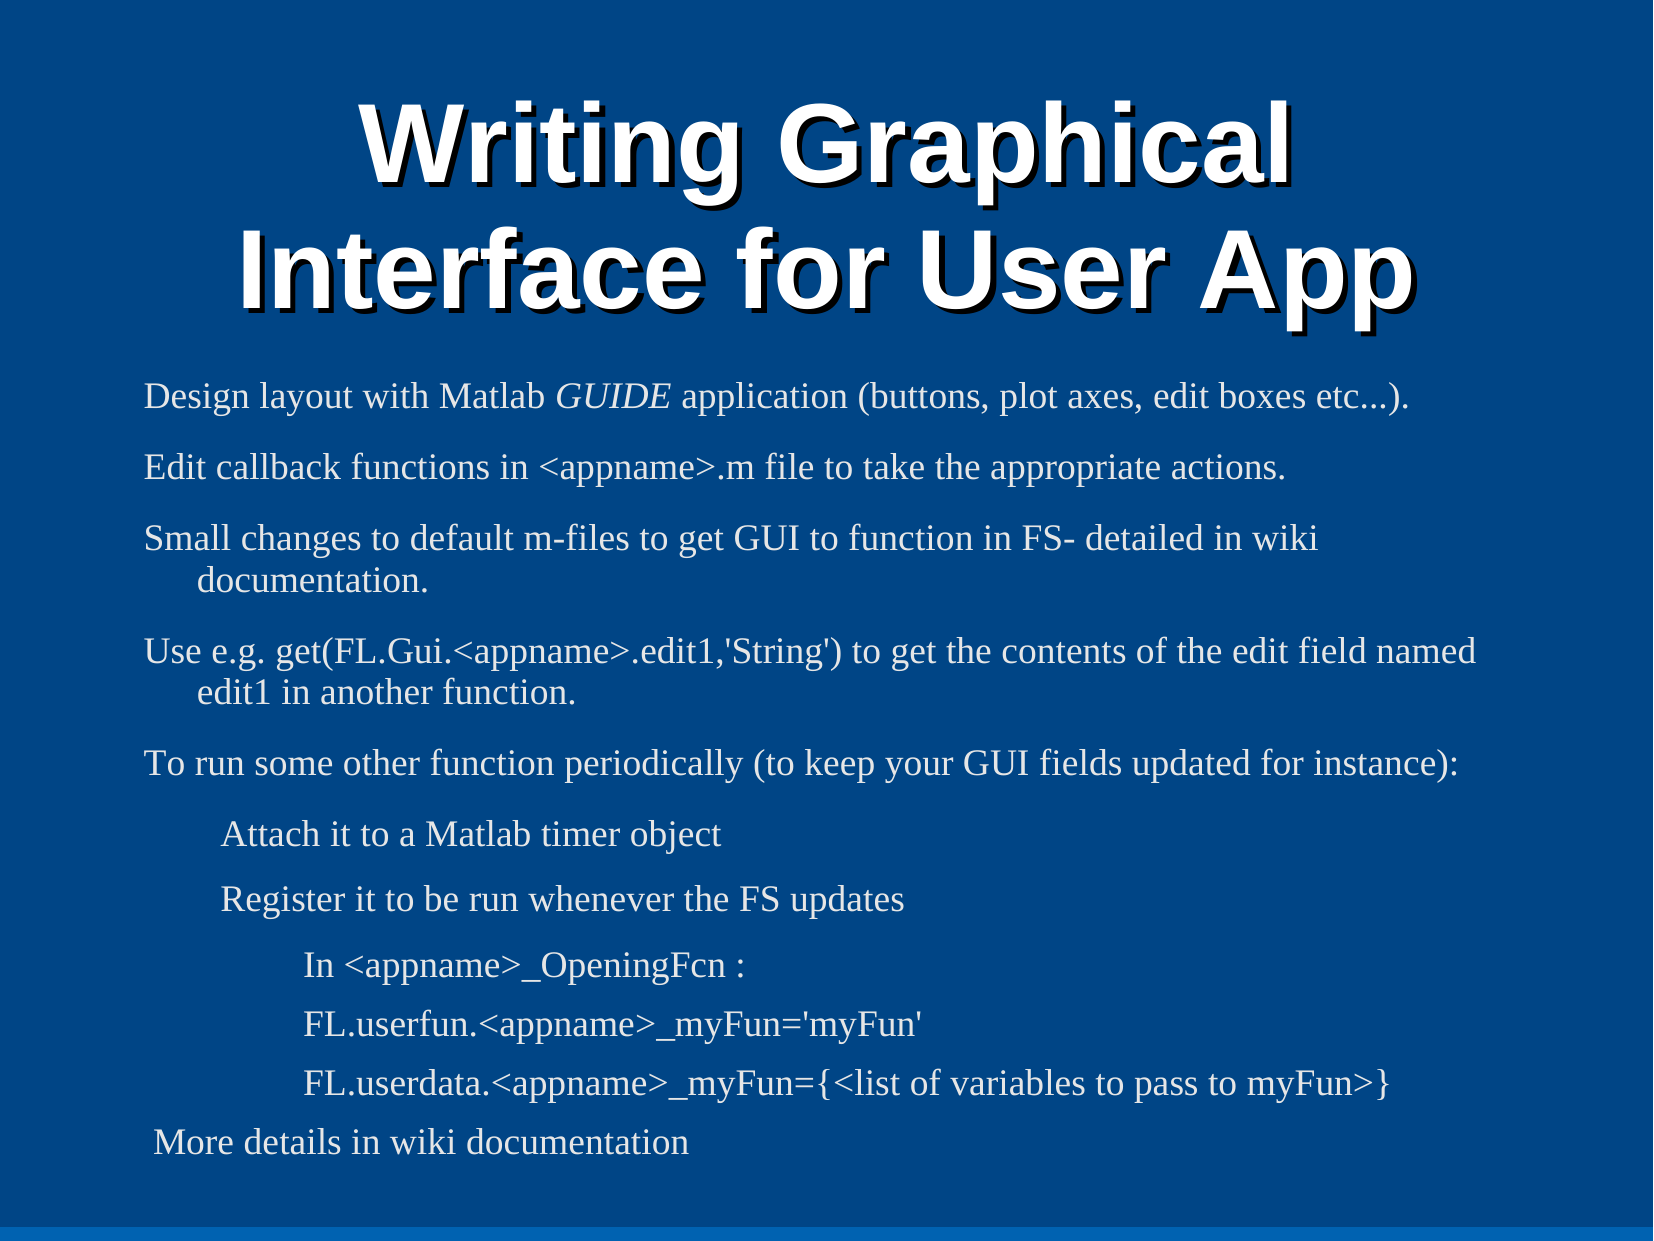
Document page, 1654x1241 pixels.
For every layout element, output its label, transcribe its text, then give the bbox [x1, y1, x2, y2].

list Design layout with Matlab GUIDE application (buttons, plot axes, edit boxes etc...). Edit callback functions in <appname>.m file to take the appropriate actions. Small changes to default m-files to get GUI to function in FS- detailed in wiki documentation. Use e.g. get(FL.Gui.<appname>.edit1,'String') to get the contents of the edit field named edit1 in another function. To run some other function periodically (to keep your GUI fields updated for instance): Attach it to a Matlab timer object Register it to be run whenever the FS updates In <appname>_OpeningFcn : FL.userfun.<appname>_myFun='myFun' FL.userdata.<appname>_myFun={<list of variables to pass to myFun>} More details in wiki documentation [125, 375, 1538, 1215]
title Writing Graphical Interface for User App [121, 61, 1533, 352]
